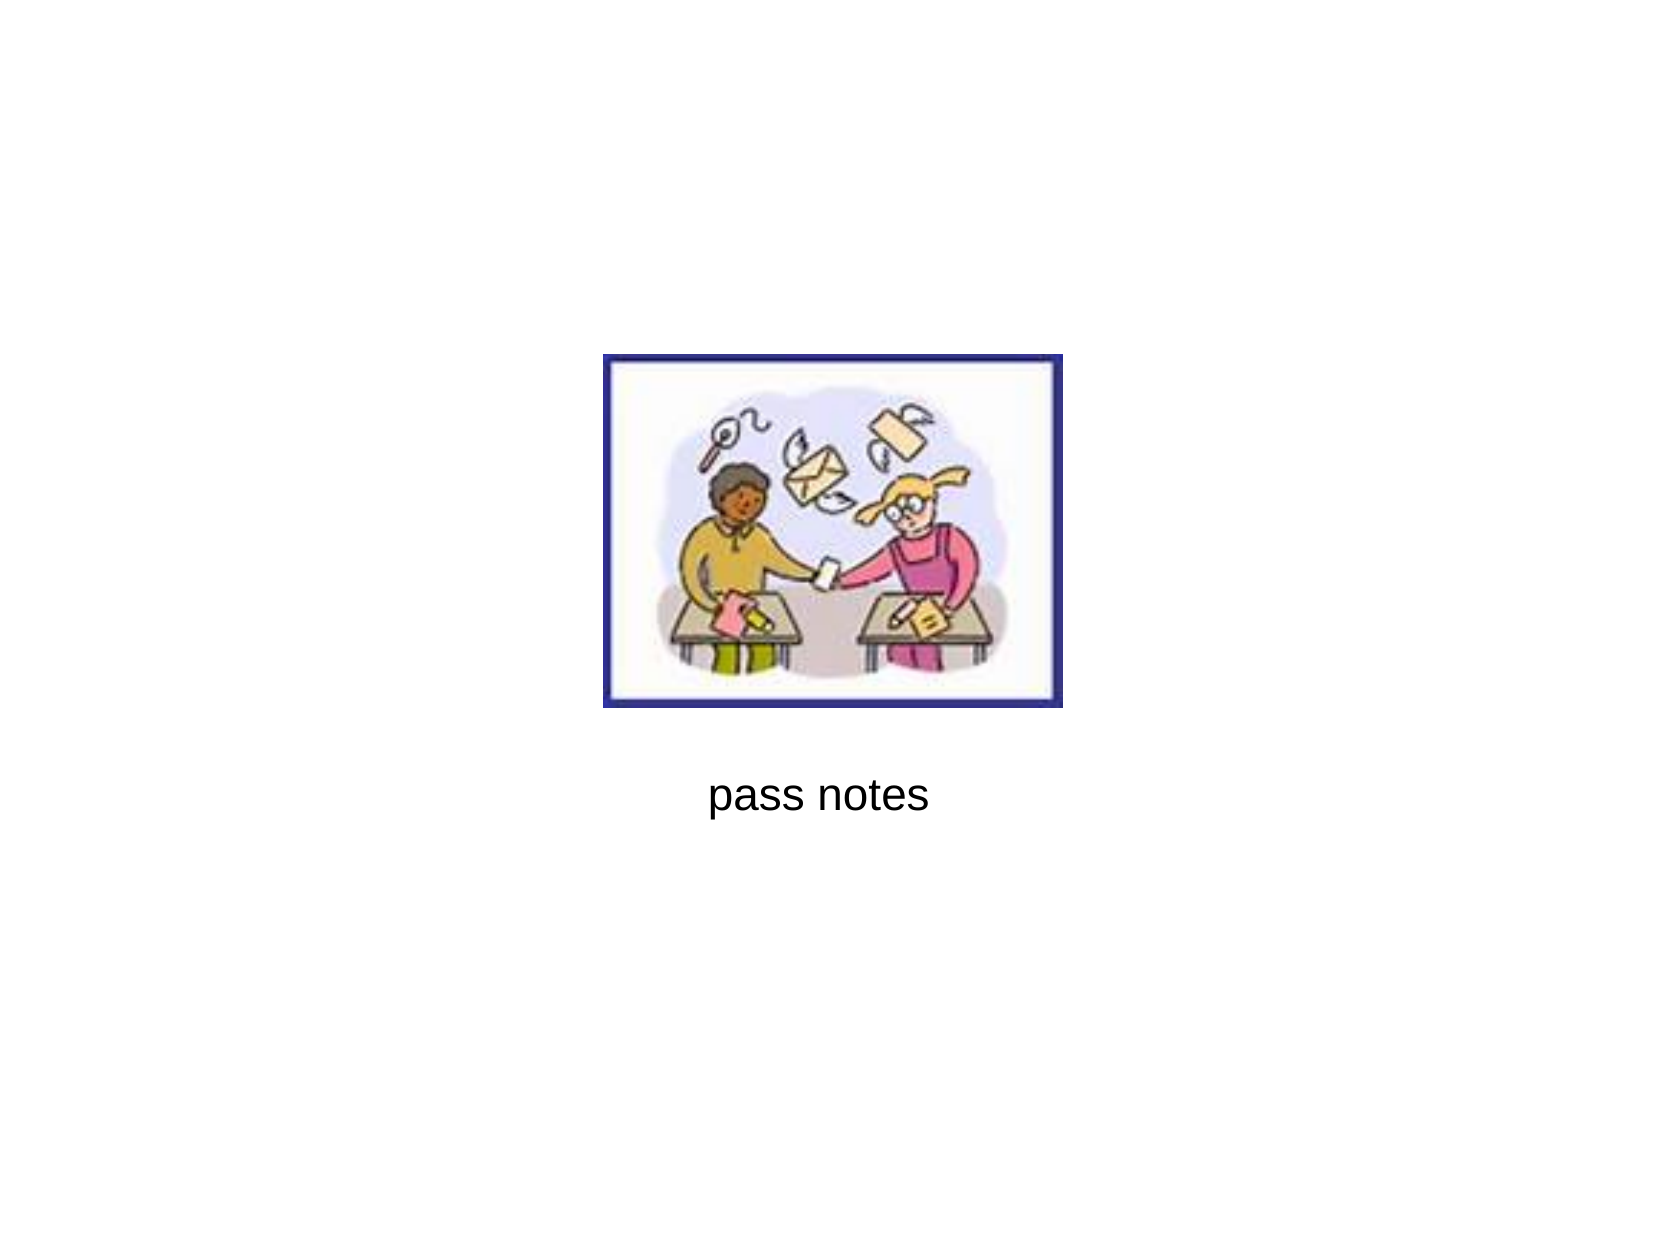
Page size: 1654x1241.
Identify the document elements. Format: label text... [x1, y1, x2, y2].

picture [603, 354, 1063, 708]
text_box pass notes [693, 761, 945, 828]
